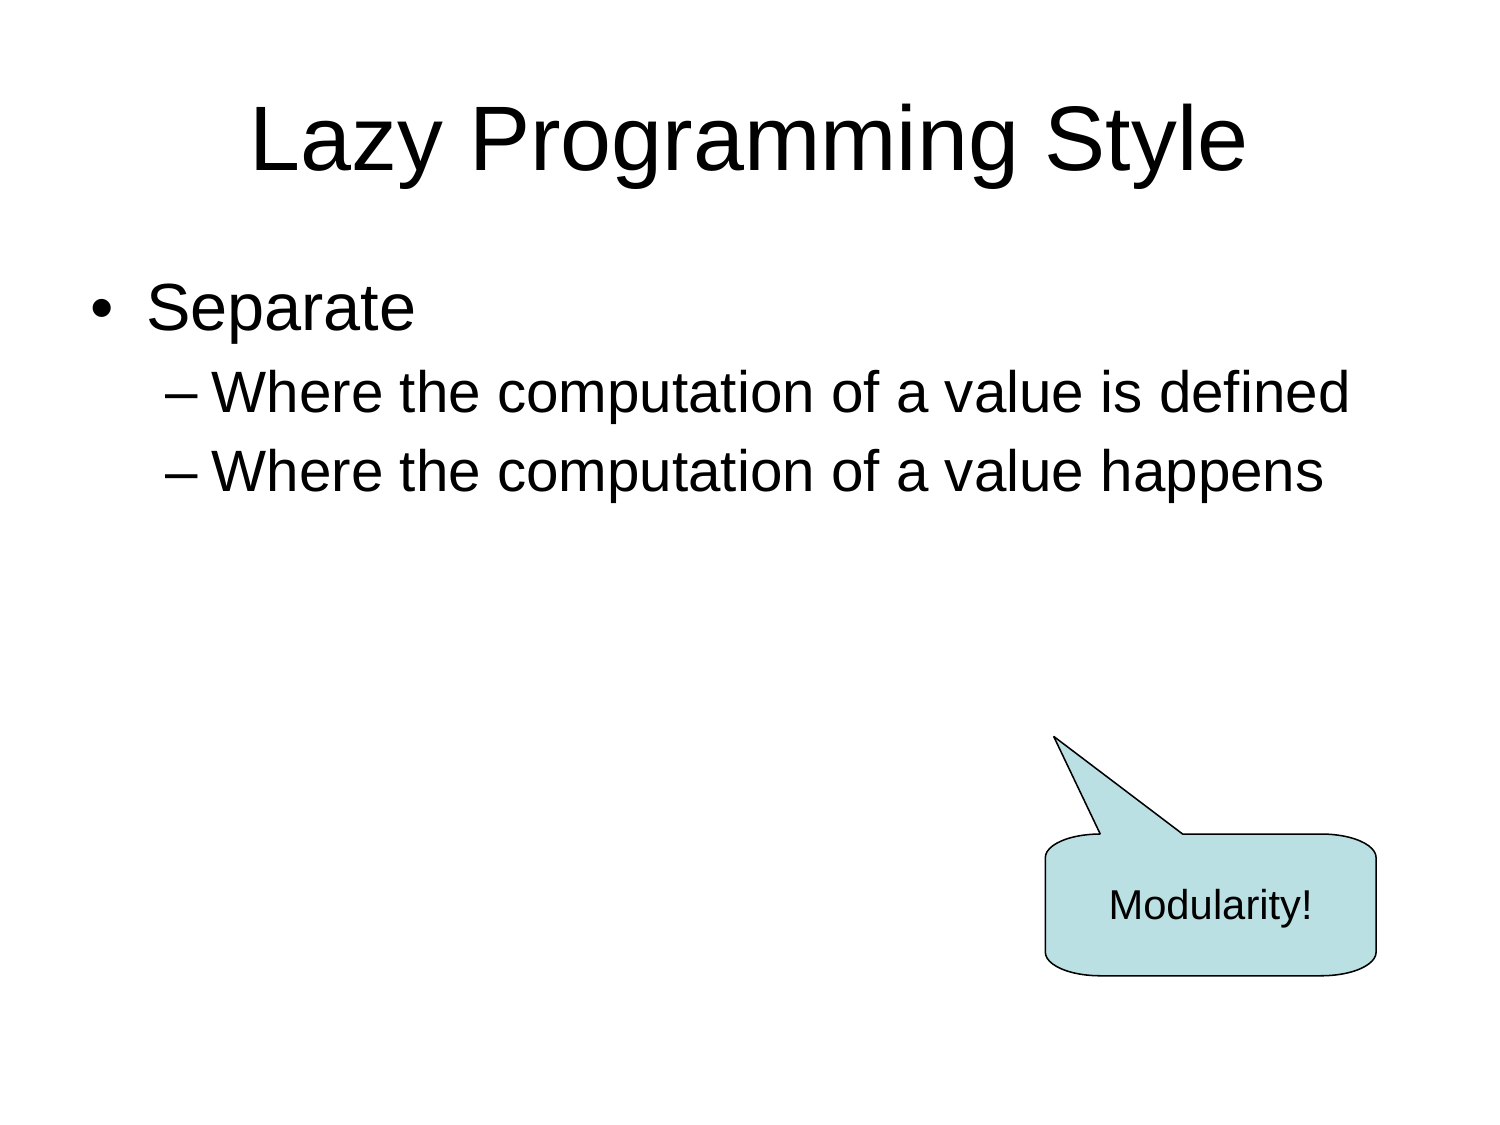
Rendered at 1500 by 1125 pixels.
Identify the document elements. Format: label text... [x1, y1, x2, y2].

text_box Modularity! [1045, 736, 1377, 976]
title Lazy Programming Style [75, 45, 1426, 233]
list Separate Where the computation of a value is defined Where the computation of a value happens [75, 262, 1426, 1006]
